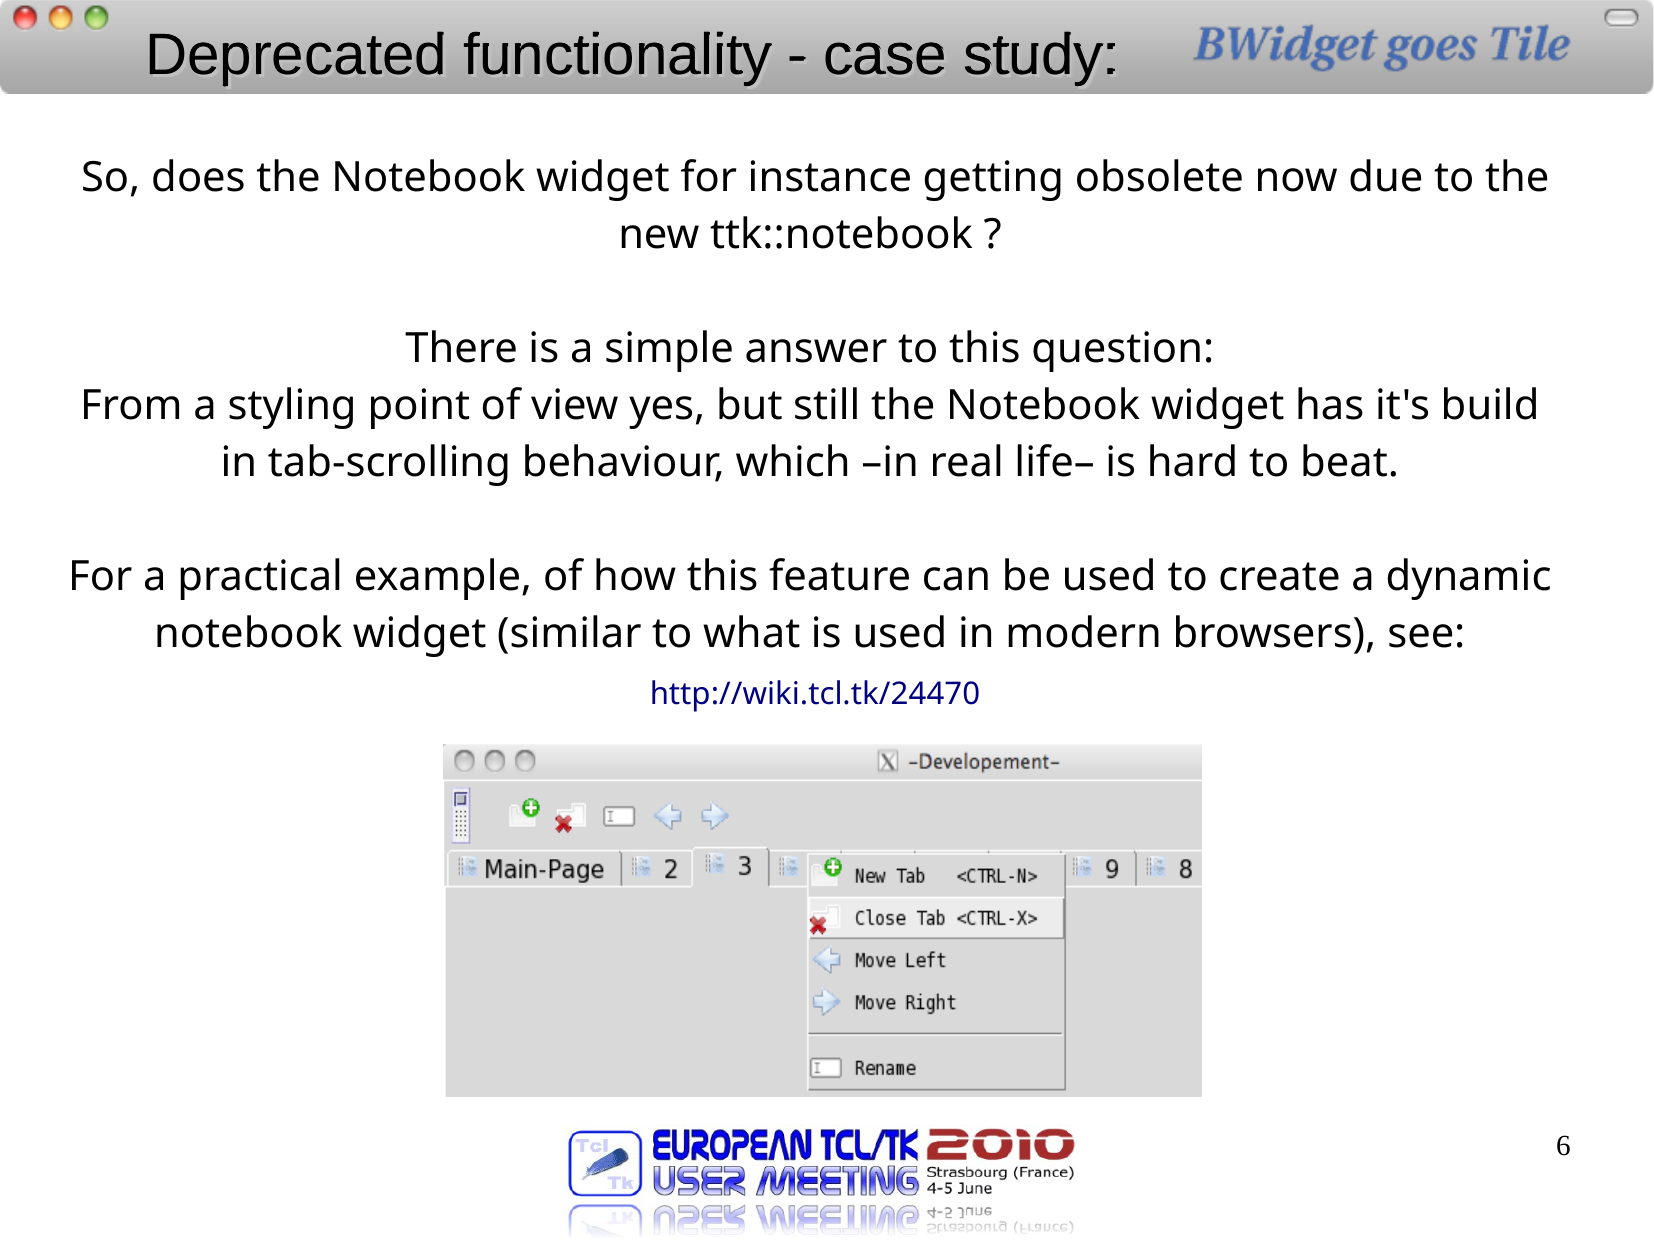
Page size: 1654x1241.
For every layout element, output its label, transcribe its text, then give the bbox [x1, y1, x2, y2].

title Deprecated functionality - case study: [145, 16, 1493, 92]
subtitle So, does the Notebook widget for instance getting obsolete now due to the new ttk::notebook ? There is a simple answer to this question: From a styling point of view yes, but still the Notebook widget has it's build in tab-scrolling behaviour, which –in real life– is hard to beat. For a practical example, of how this feature can be used to create a dynamic notebook widget (similar to what is used in modern browsers), see: http://wiki.tcl.tk/24470 [65, 116, 1555, 747]
picture [443, 744, 1202, 1097]
picture [0, 0, 1654, 94]
picture [562, 1124, 1088, 1238]
